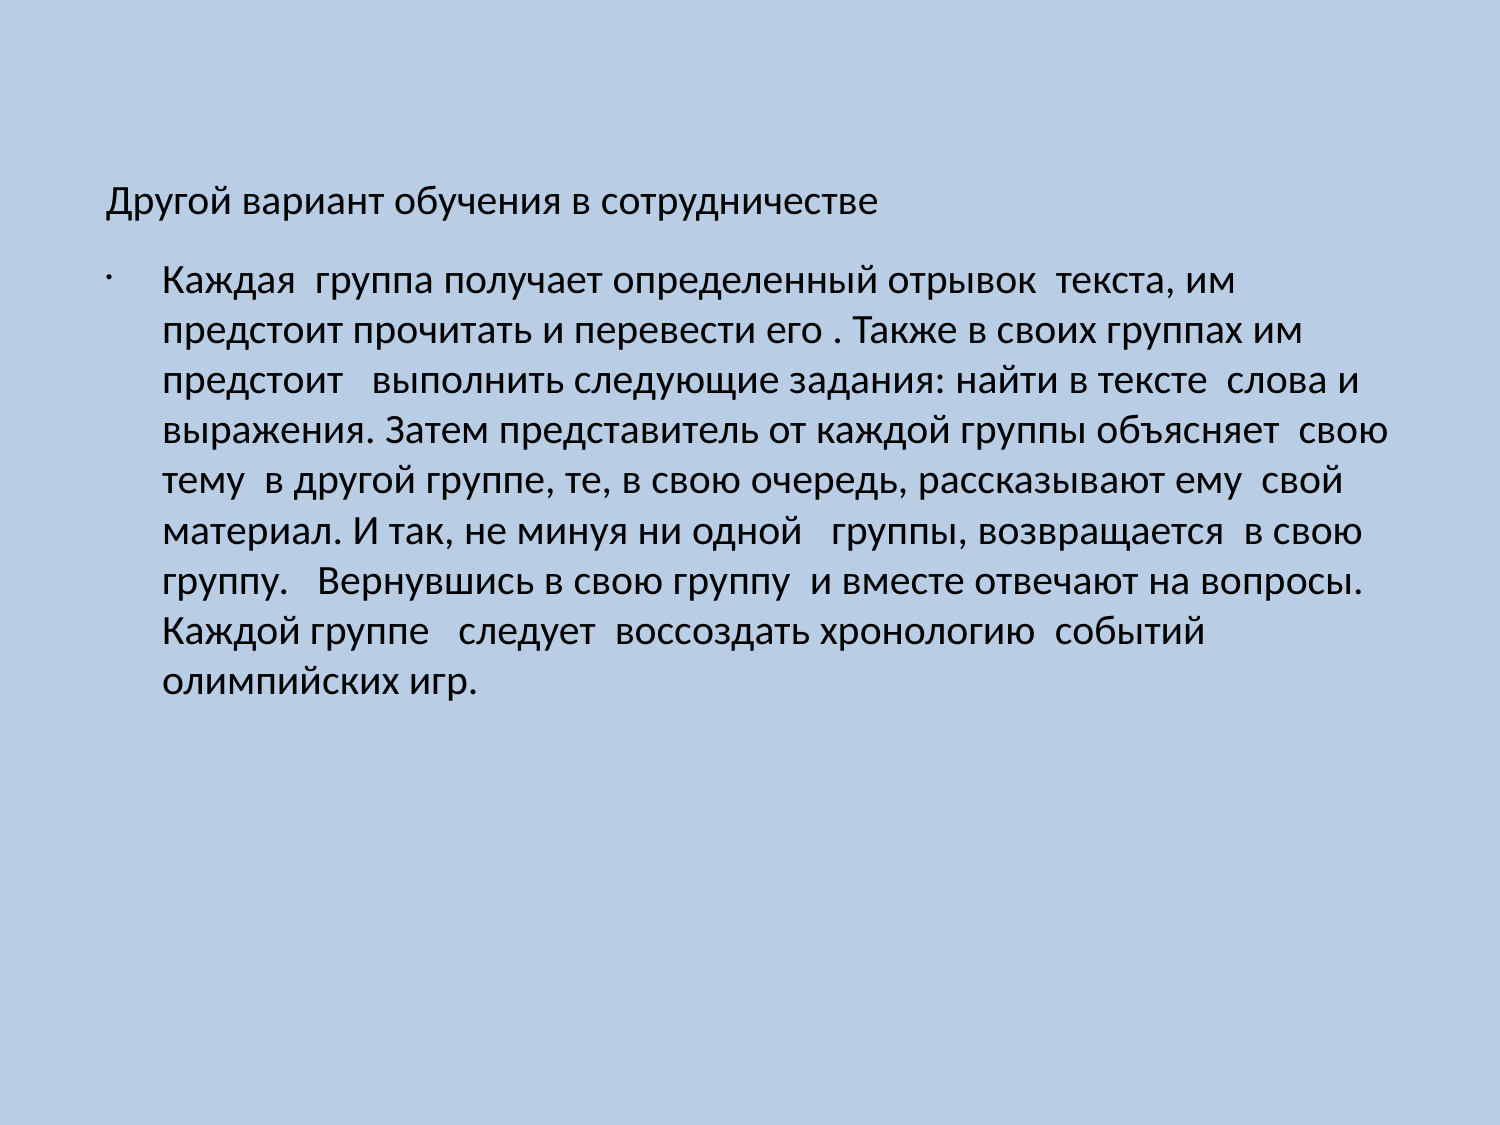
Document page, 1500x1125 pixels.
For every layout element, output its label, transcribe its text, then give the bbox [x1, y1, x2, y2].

picture [75, 93, 1425, 233]
list Другой вариант обучения в сотрудничестве Каждая группа получает определенный отрывок текста, им предстоит прочитать и перевести его . Также в своих группах им предстоит выполнить следующие задания: найти в тексте слова и выражения. Затем представитель от каждой группы объясняет свою тему в другой группе, те, в свою очередь, рассказывают ему свой материал. И так, не минуя ни одной группы, возвращается в свою группу. Вернувшись в свою группу и вместе отвечают на вопросы. Каждой группе следует воссоздать хронологию событий олимпийских игр. [91, 165, 1441, 908]
